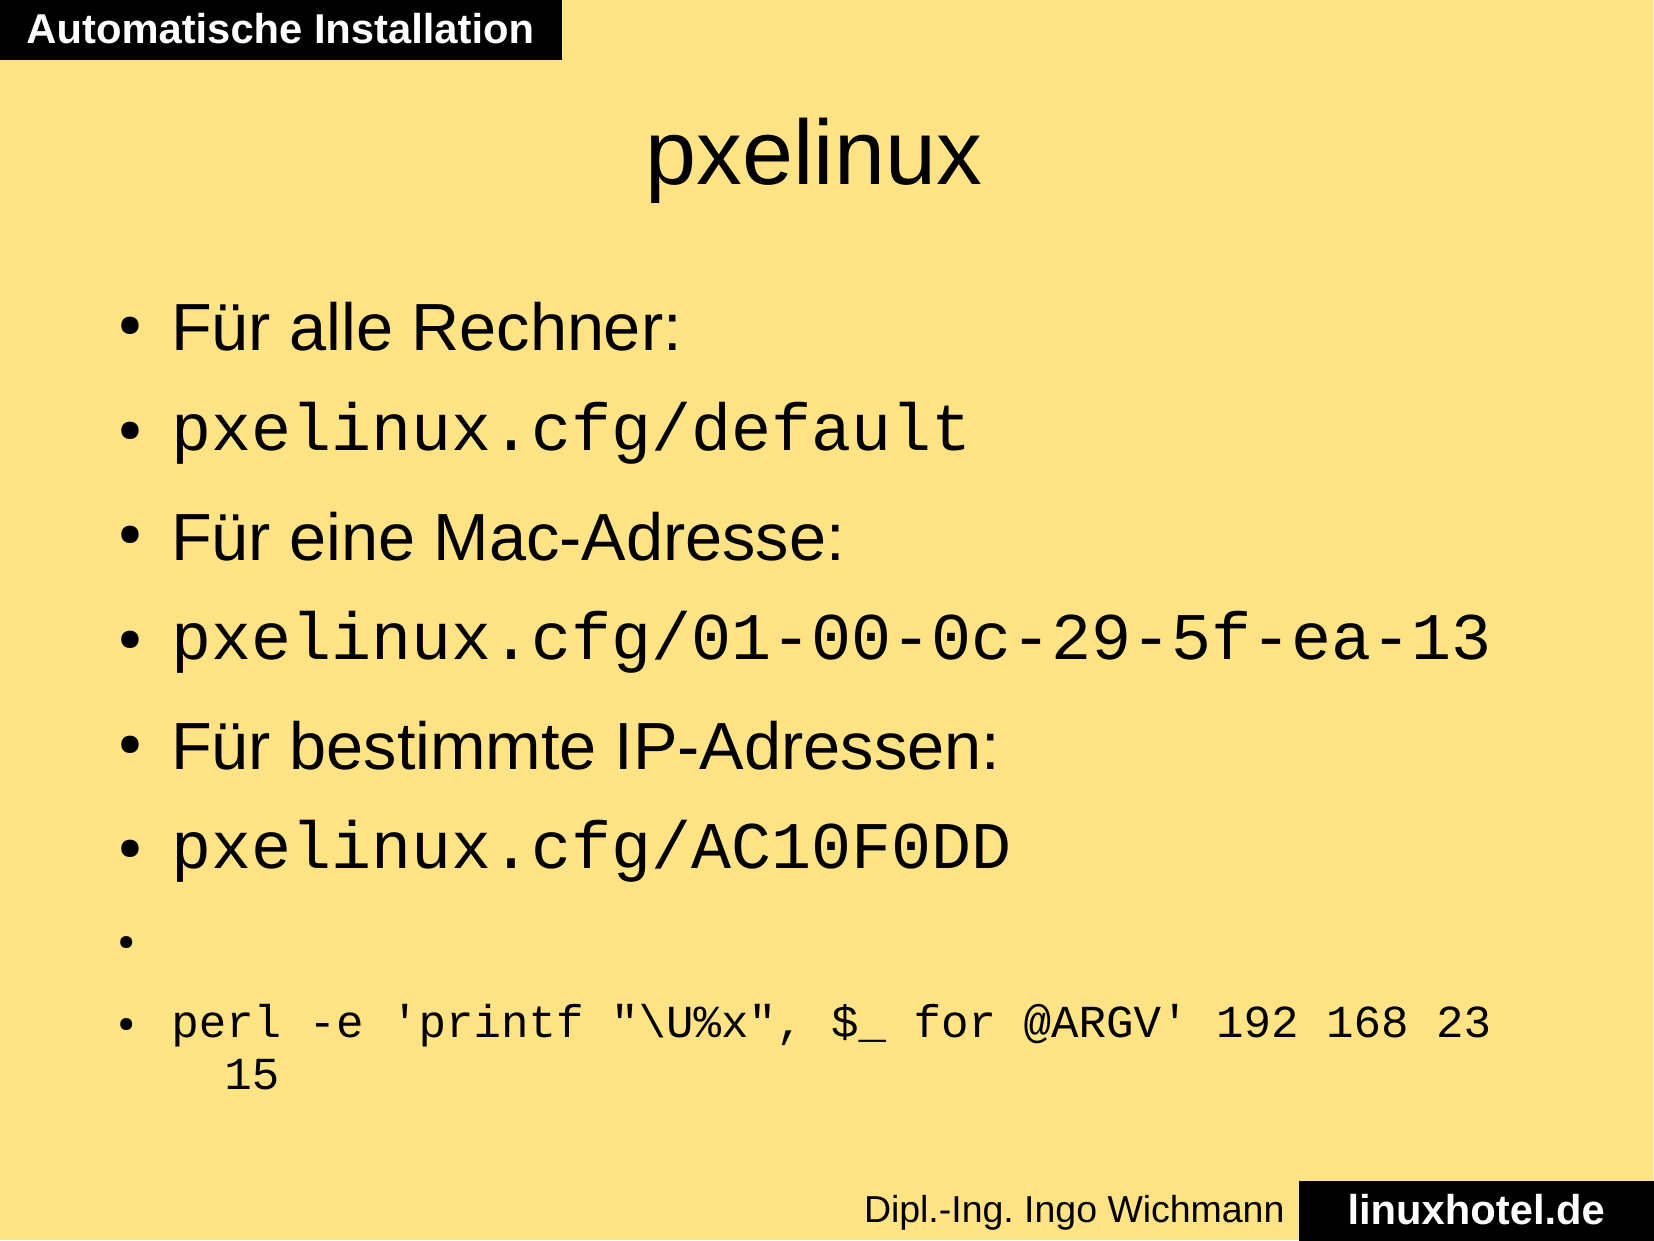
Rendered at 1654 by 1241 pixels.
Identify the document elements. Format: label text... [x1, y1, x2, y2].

title pxelinux [82, 49, 1571, 257]
text_box Dipl.-Ing. Ingo Wichmann [849, 1181, 1300, 1238]
text_box linuxhotel.de [1299, 1181, 1654, 1241]
list Für alle Rechner: pxelinux.cfg/default Für eine Mac-Adresse: pxelinux.cfg/01-00-0c-29-5f-ea-13 Für bestimmte IP-Adressen: pxelinux.cfg/AC10F0DD perl -e 'printf "\U%x", $_ for @ARGV' 192 168 23 15 [82, 290, 1571, 1094]
text_box Automatische Installation [0, 0, 562, 60]
